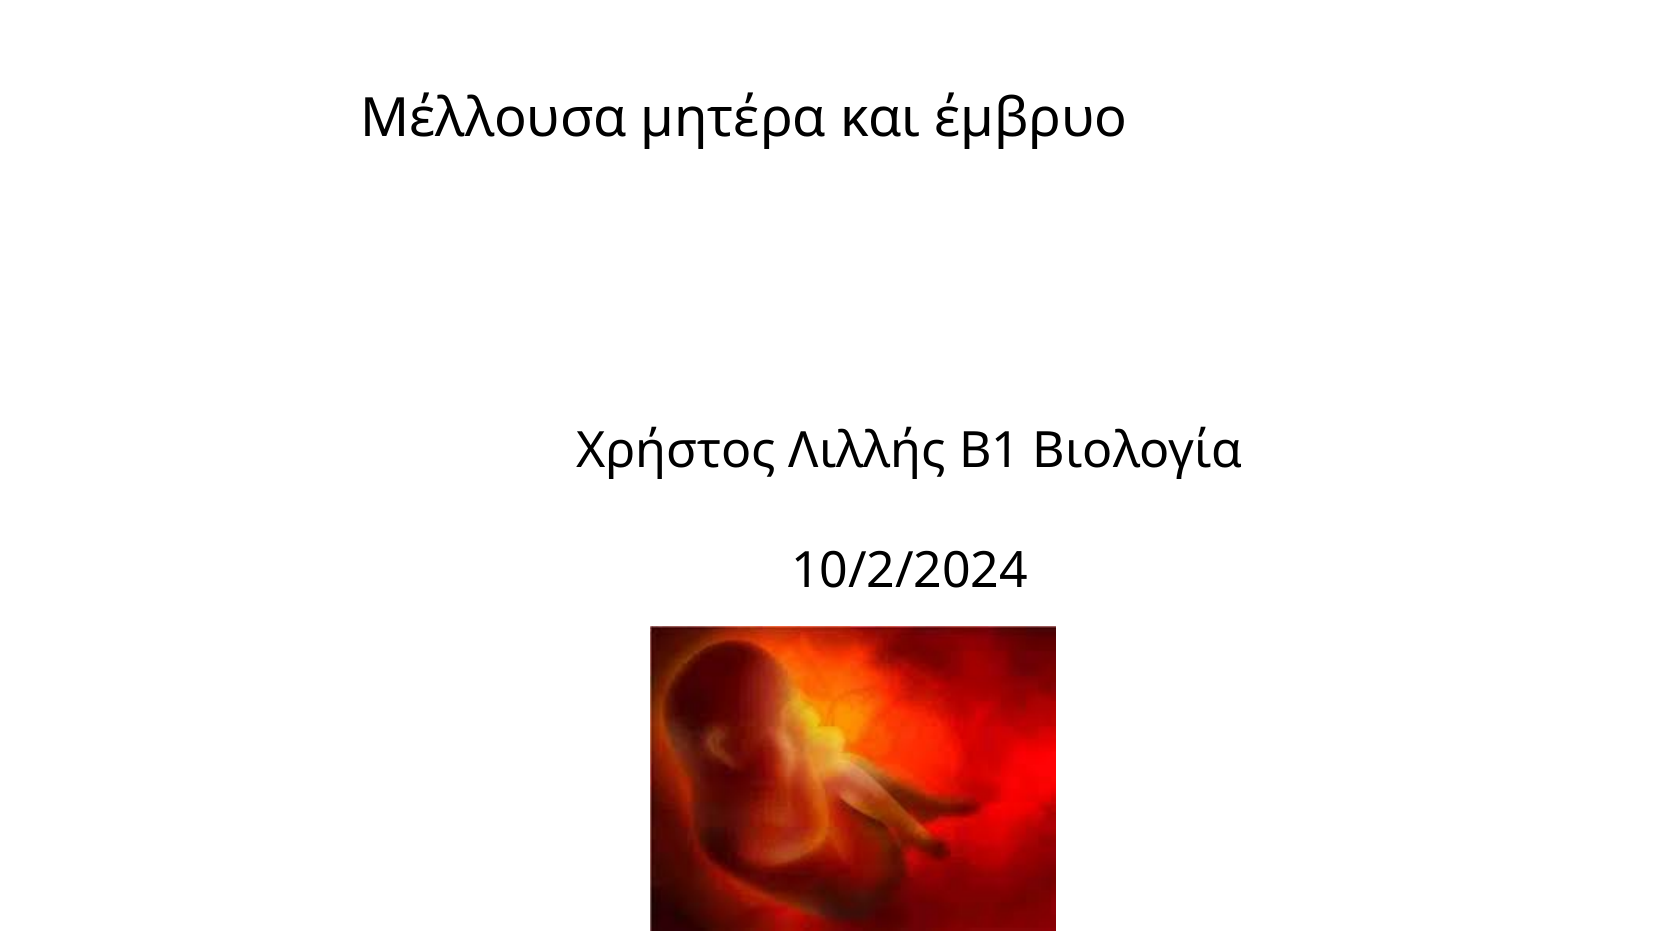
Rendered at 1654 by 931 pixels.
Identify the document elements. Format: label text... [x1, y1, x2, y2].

subtitle Χρήστος Λιλλής Β1 Βιολογία 10/2/2024 [165, 237, 1654, 778]
title Μέλλουσα μητέρα και έμβρυο [0, 36, 1489, 193]
picture [650, 627, 1056, 931]
